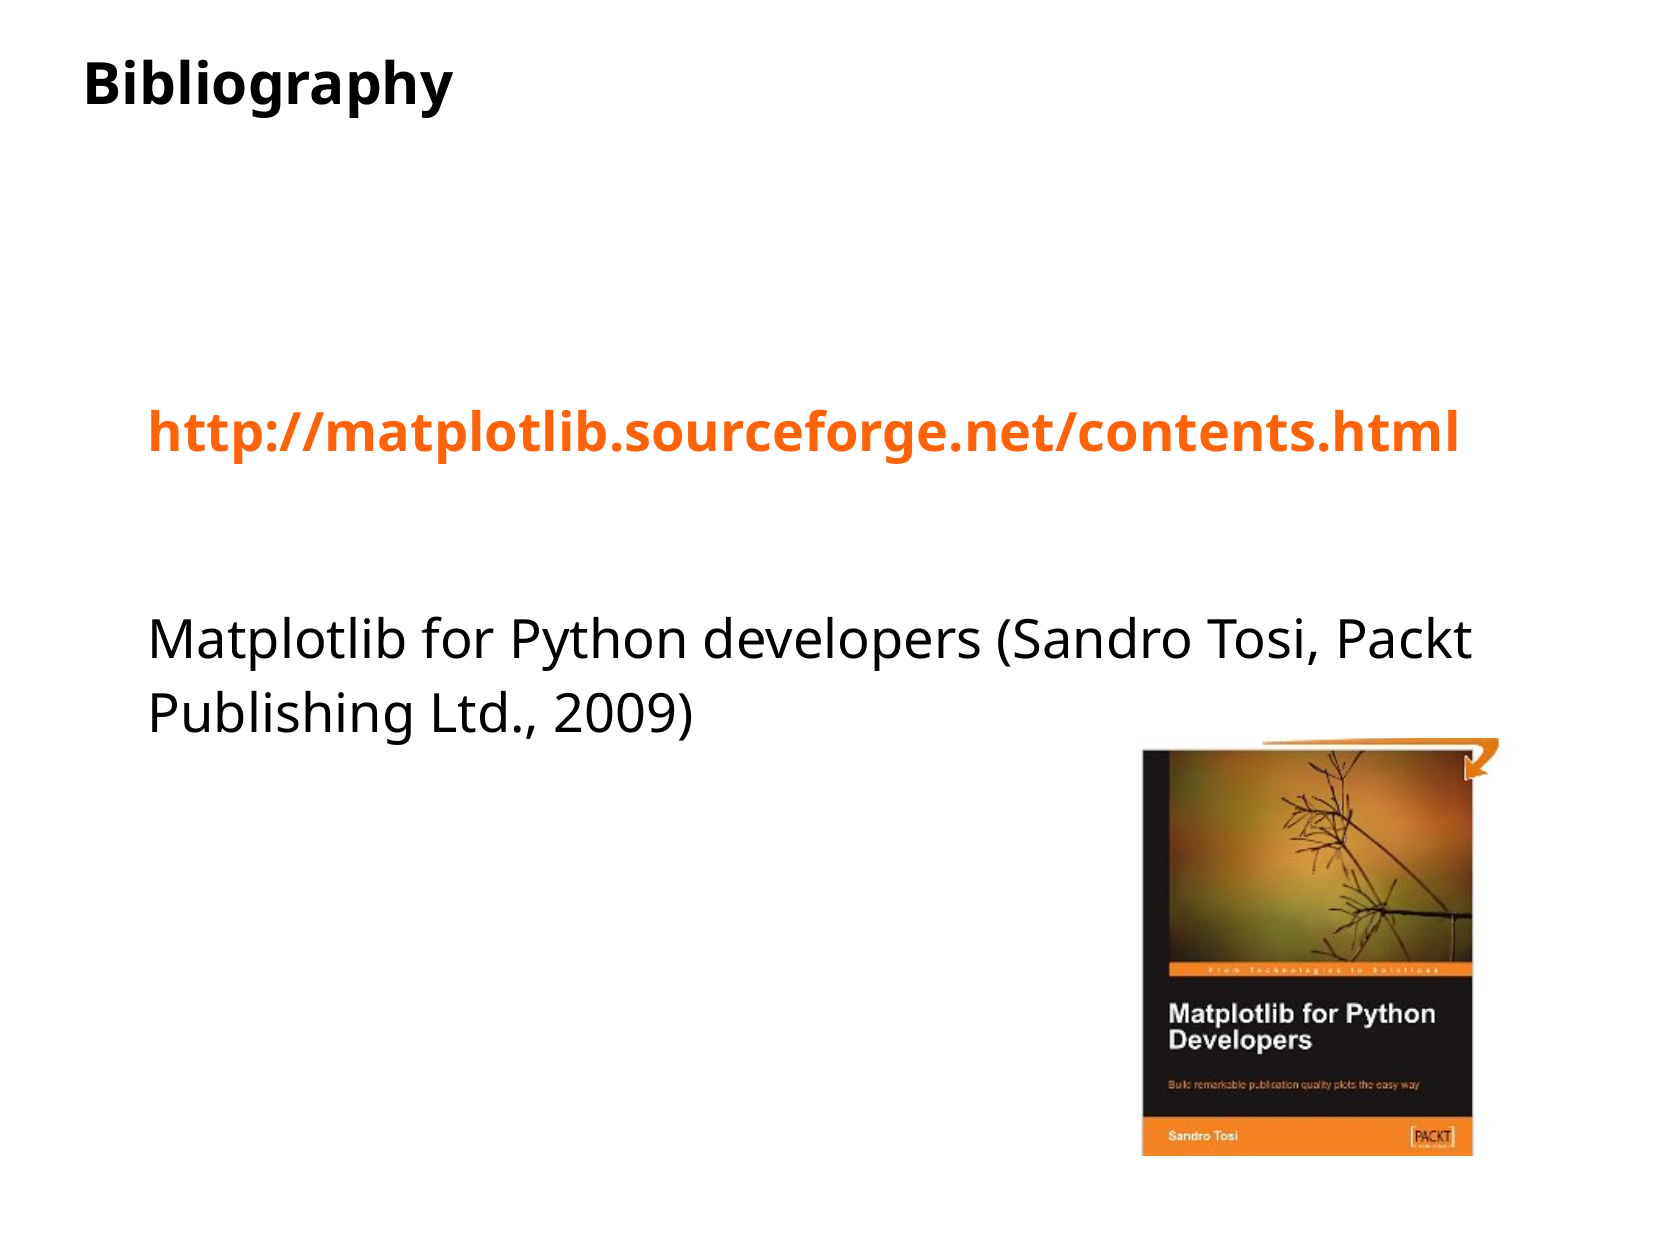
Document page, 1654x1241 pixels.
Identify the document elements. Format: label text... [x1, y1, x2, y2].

picture [1087, 738, 1557, 1156]
list http://matplotlib.sourceforge.net/contents.html Matplotlib for Python developers (Sandro Tosi, Packt Publishing Ltd., 2009) [76, 290, 1565, 1109]
title Bibliography [82, 0, 1571, 179]
